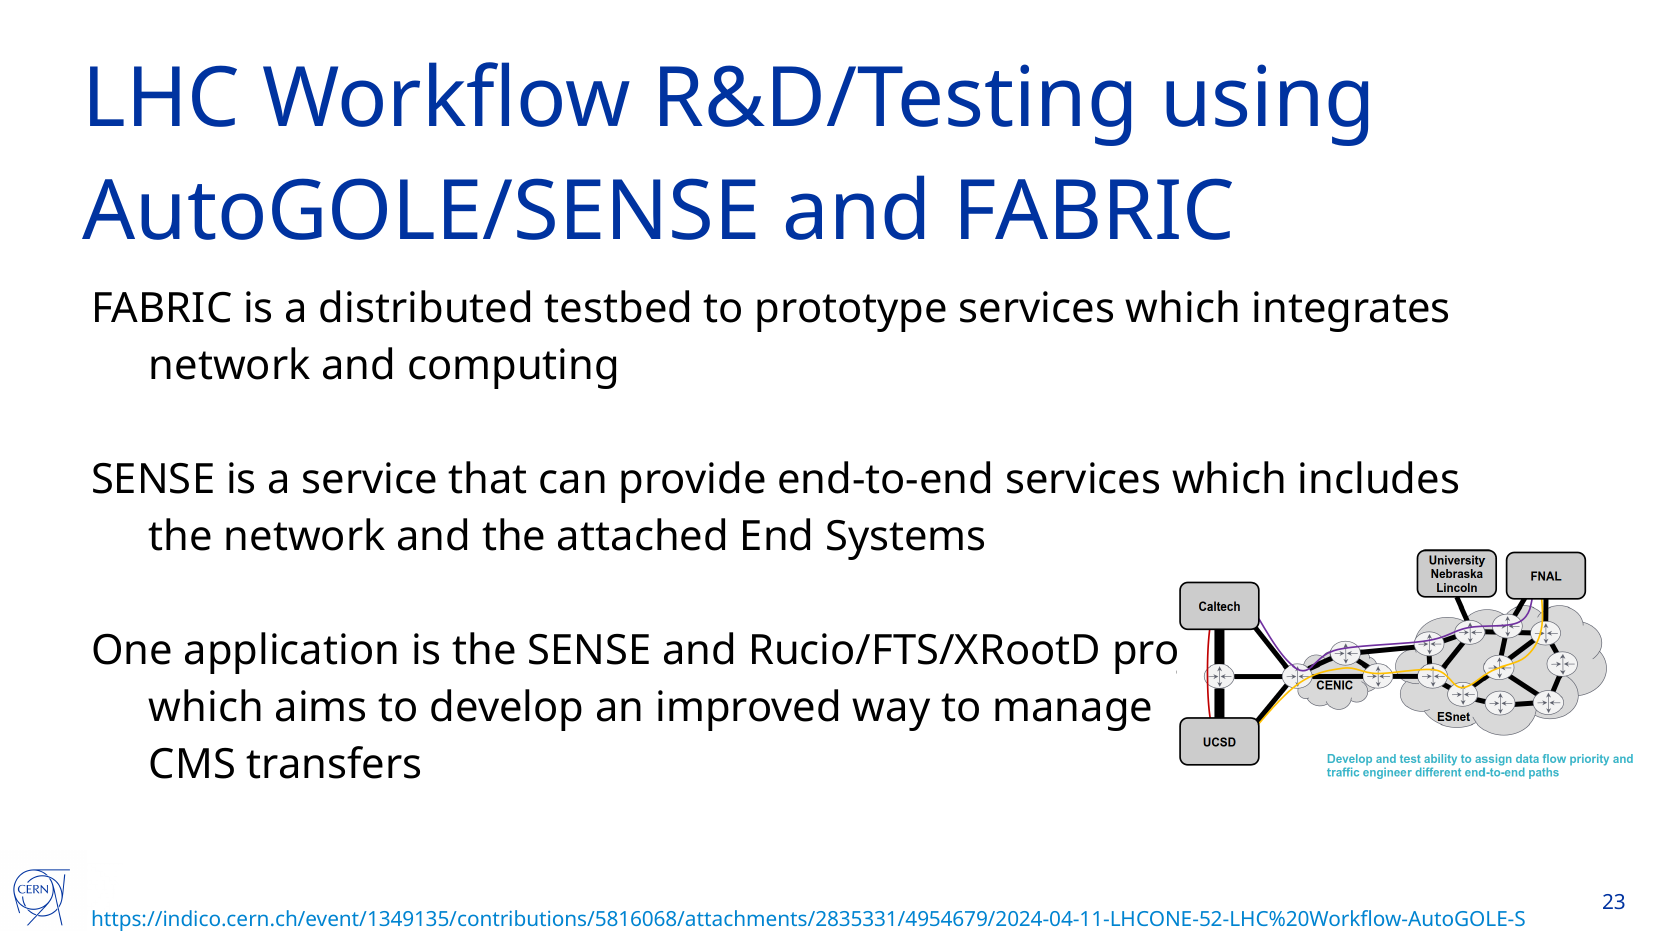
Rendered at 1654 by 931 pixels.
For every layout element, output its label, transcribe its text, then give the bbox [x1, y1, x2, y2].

text_box FABRIC is a distributed testbed to prototype services which integrates network and computing SENSE is a service that can provide end-to-end services which includes the network and the attached End Systems One application is the SENSE and Rucio/FTS/XRootD project, which aims to develop an improved way to manage CMS transfers https://indico.cern.ch/event/1349135/contributions/5816068/attachments/2835331/4954679/2024-04-11-LHCONE-52-LHC%20Workflow-AutoGOLE-SENSE-FABRIC.pdf [76, 270, 1546, 931]
picture [1177, 549, 1638, 783]
title LHC Workflow R&D/Testing using AutoGOLE/SENSE and FABRIC [82, 37, 1571, 247]
picture [0, 850, 76, 931]
